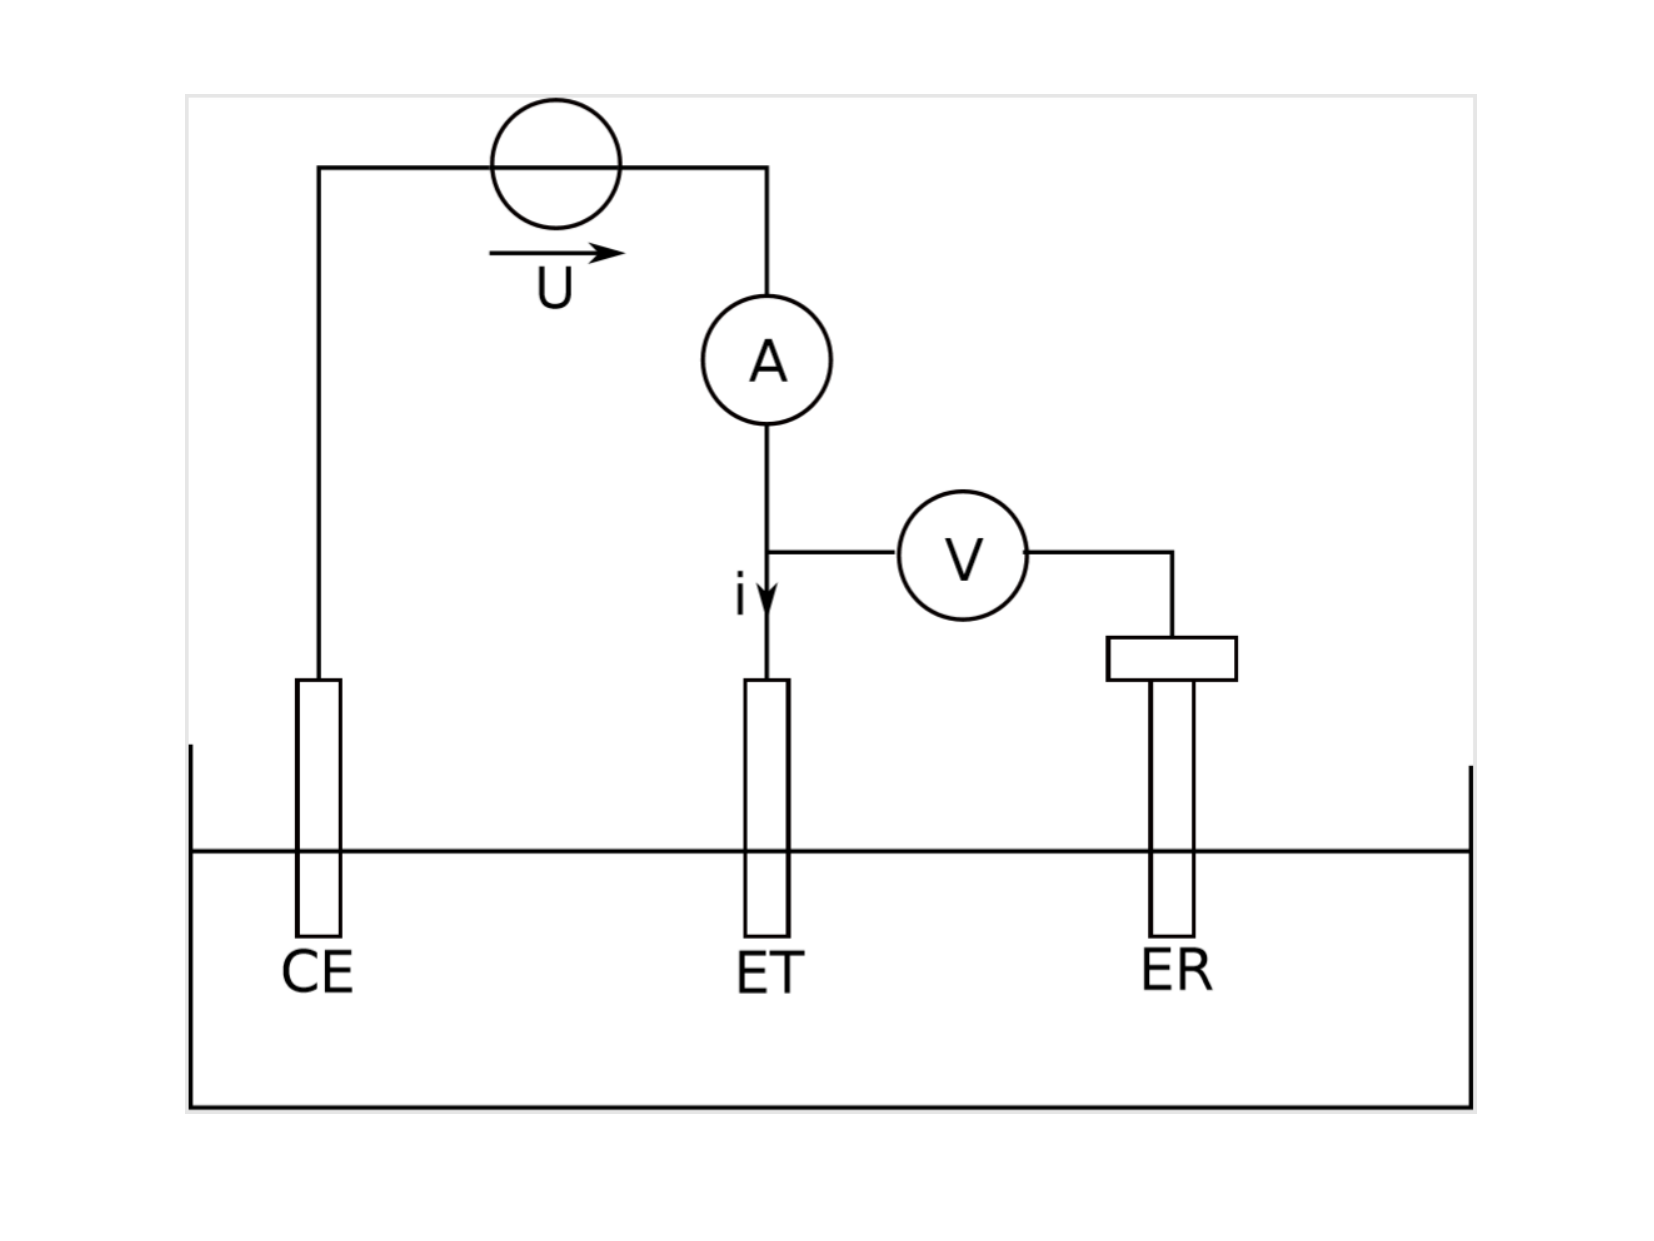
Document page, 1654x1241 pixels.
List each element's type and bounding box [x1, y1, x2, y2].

picture [185, 94, 1477, 1114]
